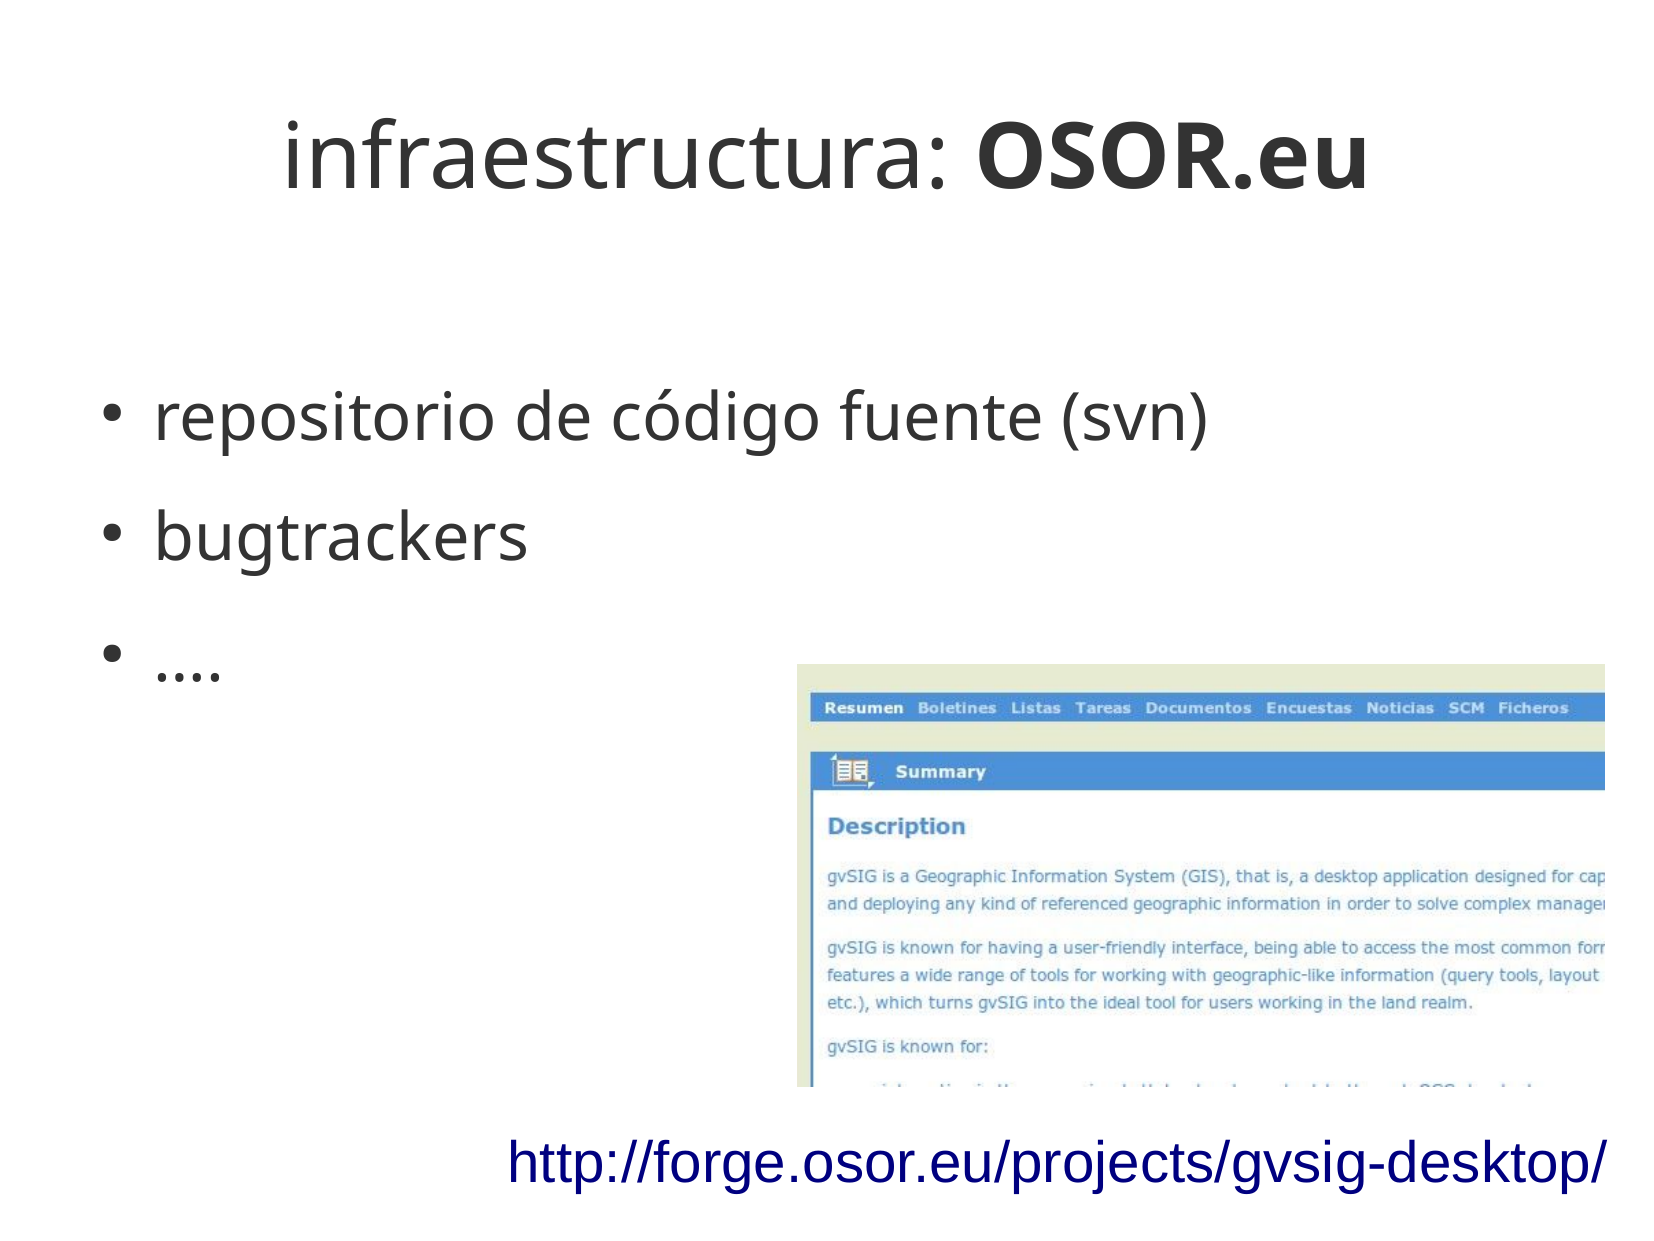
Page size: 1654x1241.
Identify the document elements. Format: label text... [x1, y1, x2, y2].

text_box http://forge.osor.eu/projects/gvsig-desktop/ [236, 1122, 1625, 1202]
title infraestructura: OSOR.eu [82, 49, 1571, 257]
picture [797, 664, 1605, 1087]
list repositorio de código fuente (svn) bugtrackers …. [82, 369, 1571, 872]
